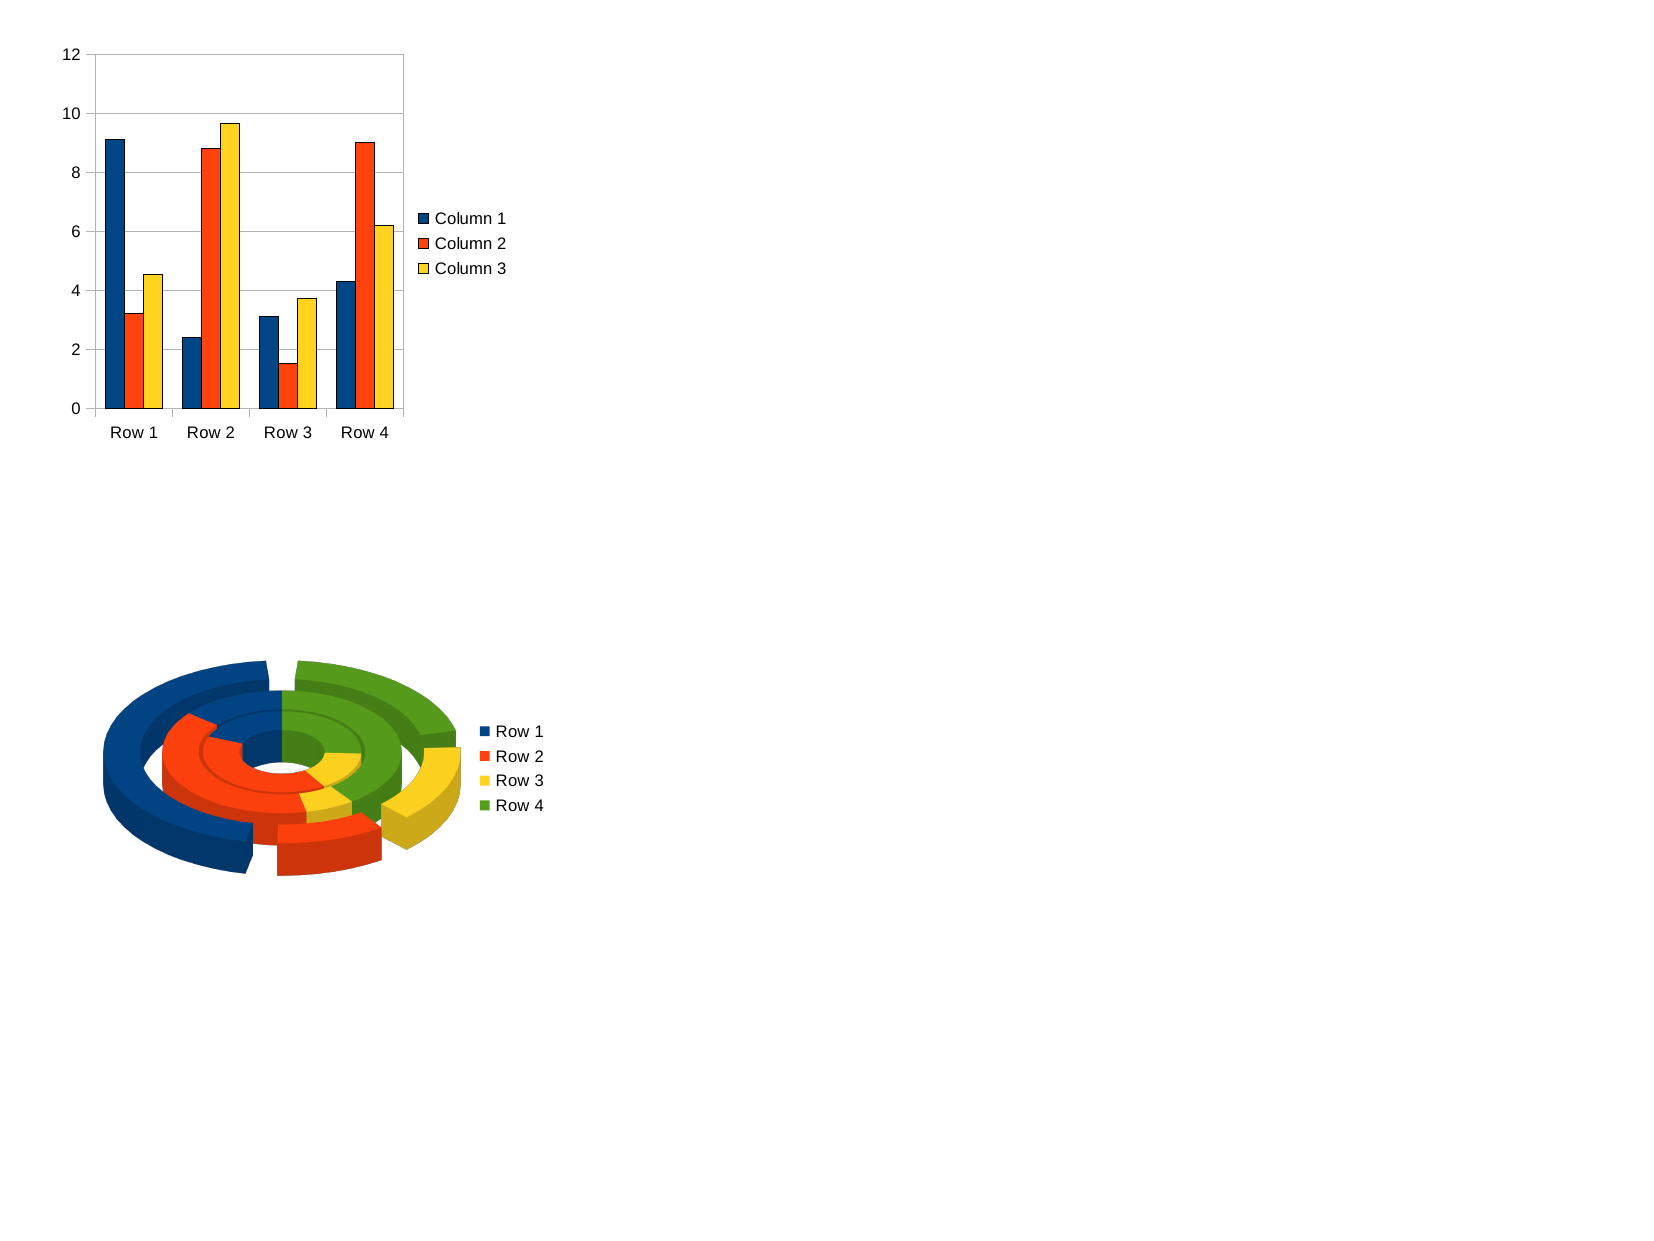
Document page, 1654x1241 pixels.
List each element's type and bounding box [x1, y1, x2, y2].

chart [52, 36, 526, 451]
chart [90, 561, 563, 976]
